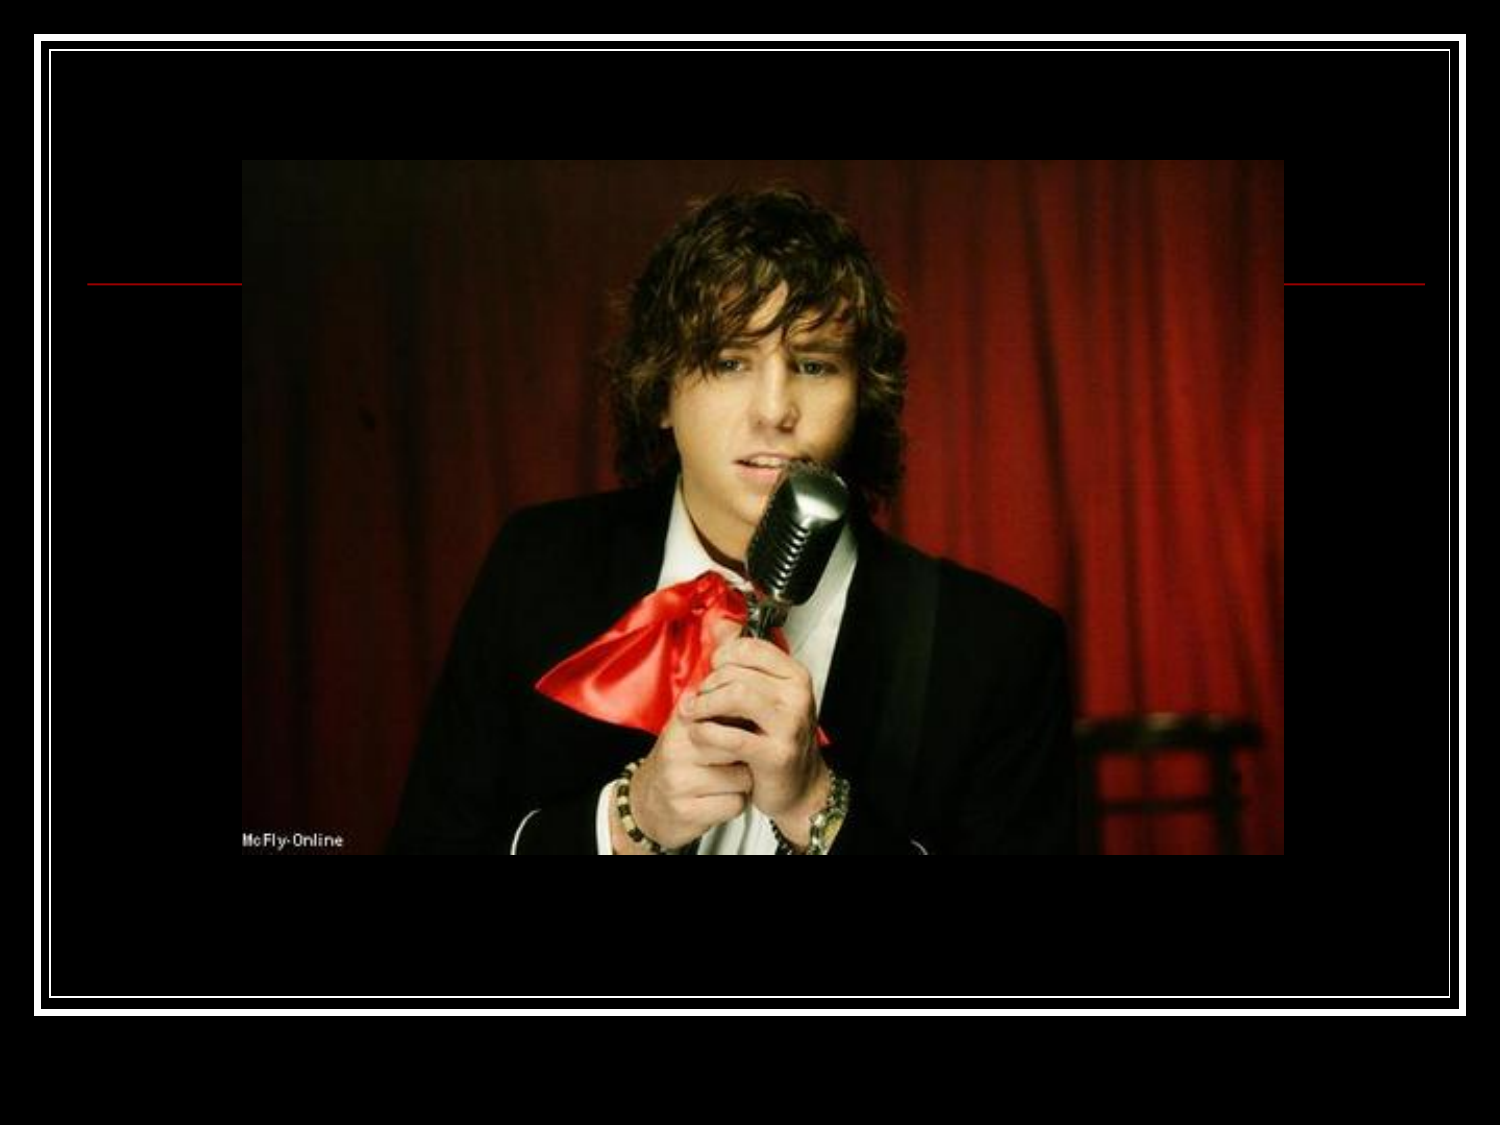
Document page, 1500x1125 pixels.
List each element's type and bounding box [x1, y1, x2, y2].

picture [242, 160, 1284, 855]
